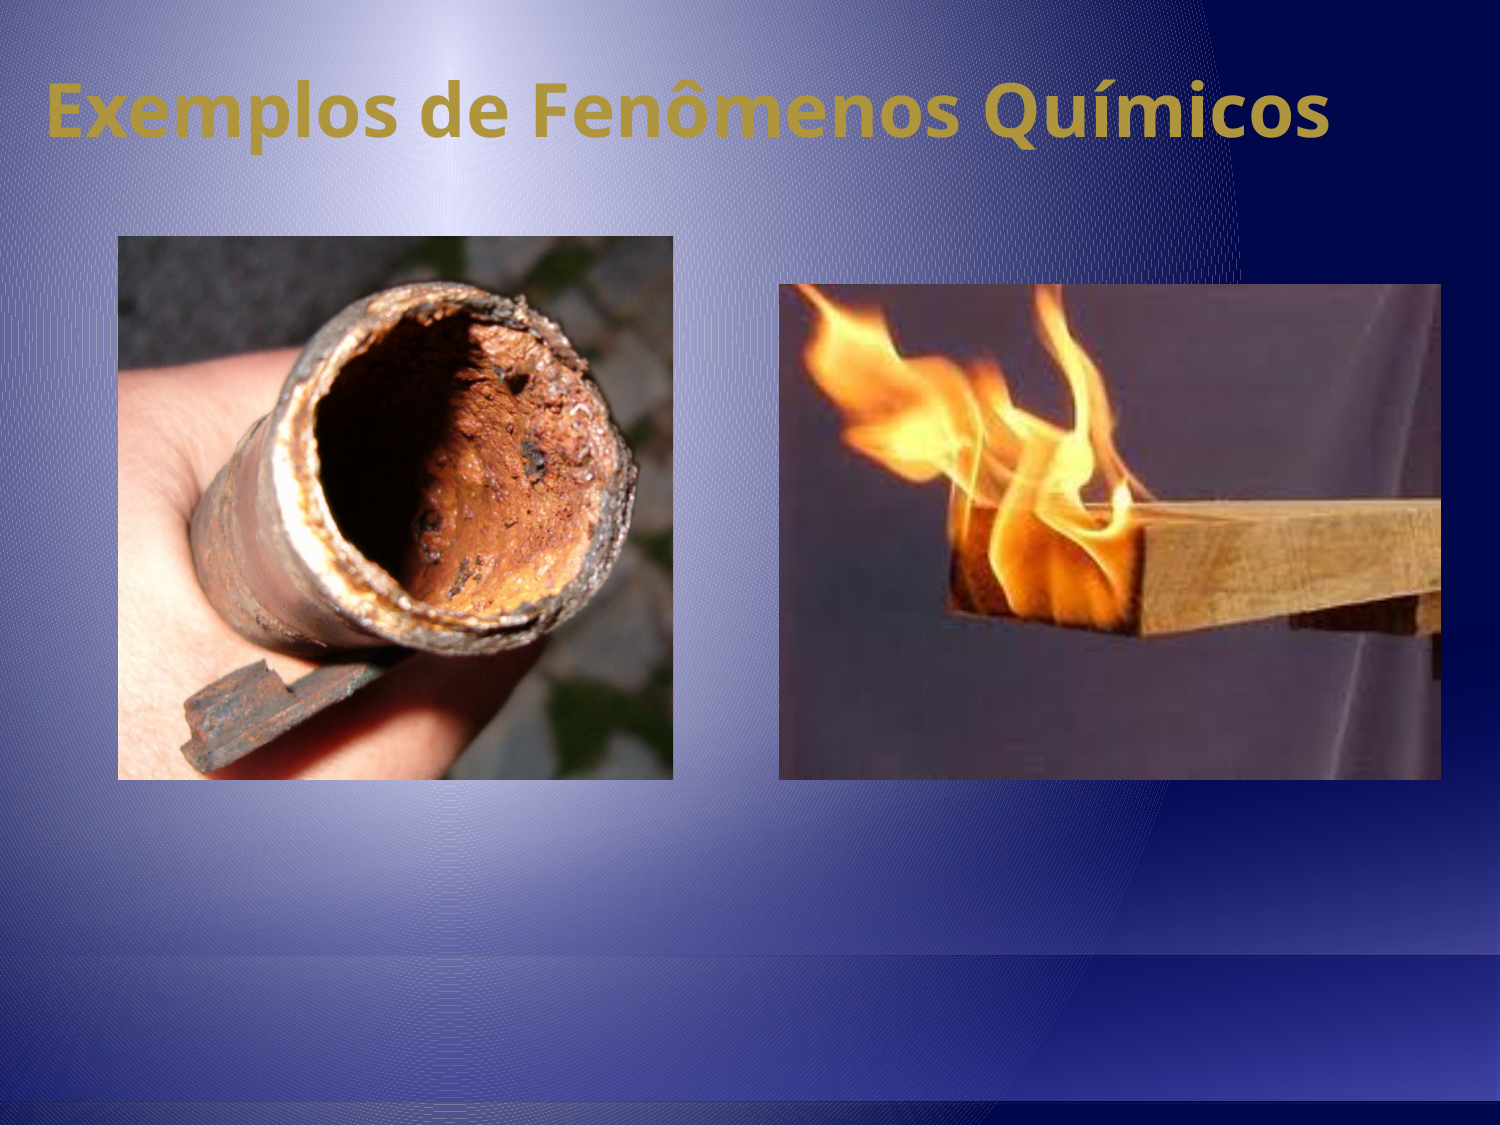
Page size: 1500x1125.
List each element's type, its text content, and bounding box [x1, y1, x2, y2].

picture [779, 284, 1441, 780]
picture [118, 236, 674, 781]
title Exemplos de Fenômenos Químicos [43, 59, 1477, 154]
